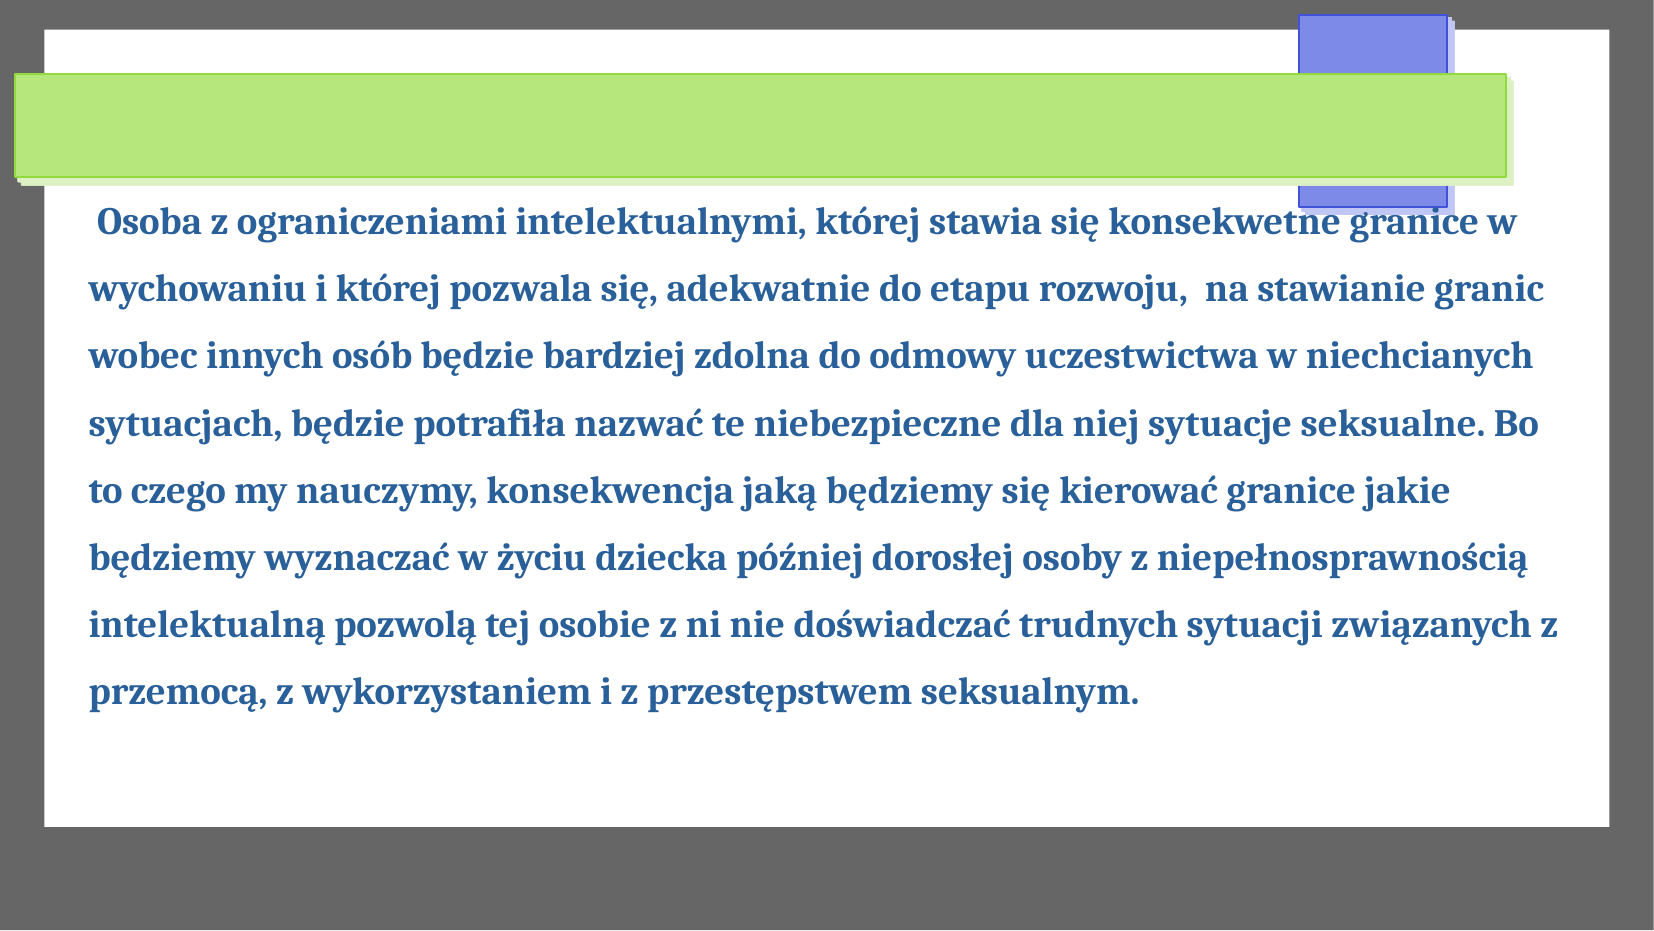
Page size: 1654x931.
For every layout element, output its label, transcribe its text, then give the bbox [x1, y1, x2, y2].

list Osoba z ograniczeniami intelektualnymi, której stawia się konsekwetne granice w wychowaniu i której pozwala się, adekwatnie do etapu rozwoju, na stawianie granic wobec innych osób będzie bardziej zdolna do odmowy uczestwictwa w niechcianych sytuacjach, będzie potrafiła nazwać te niebezpieczne dla niej sytuacje seksualne. Bo to czego my nauczymy, konsekwencja jaką będziemy się kierować granice jakie będziemy wyznaczać w życiu dziecka później dorosłej osoby z niepełnosprawnością intelektualną pozwolą tej osobie z ni nie doświadczać trudnych sytuacji związanych z przemocą, z wykorzystaniem i z przestępstwem seksualnym. [88, 177, 1565, 768]
